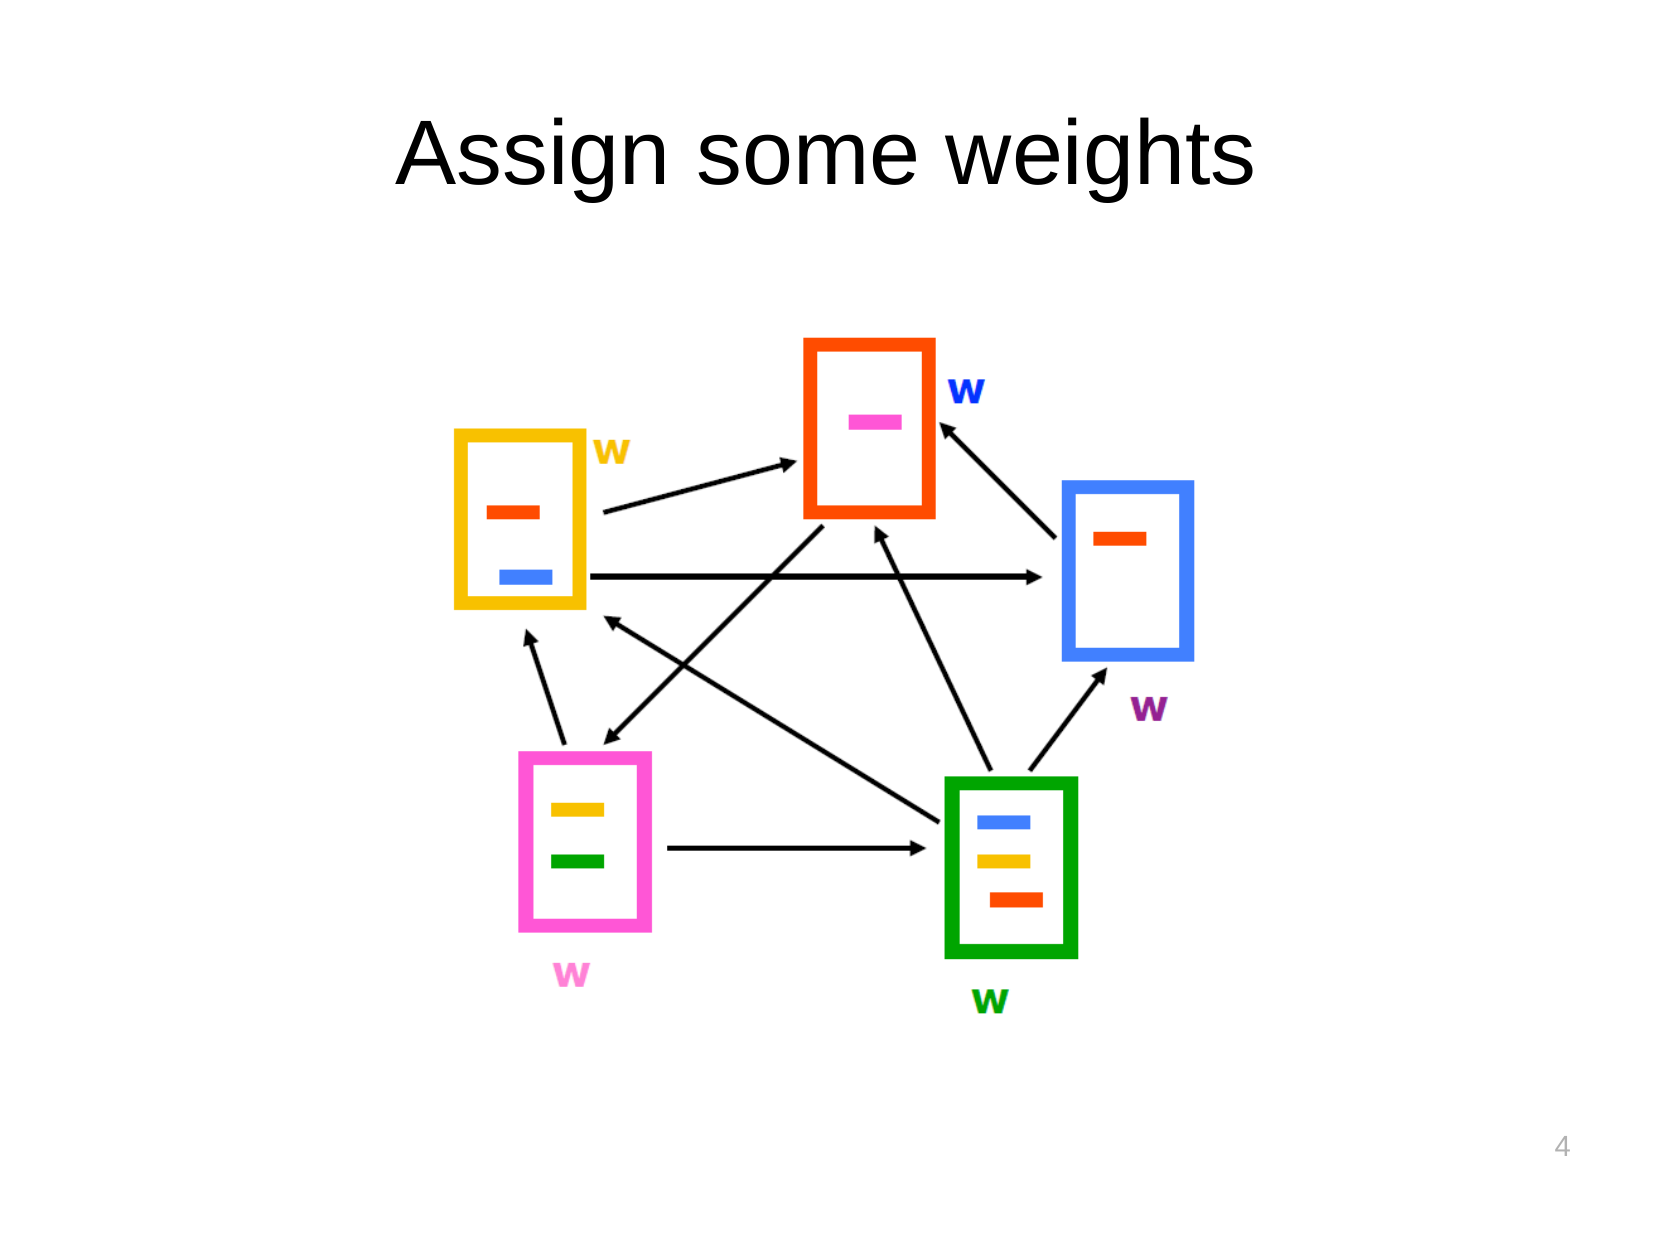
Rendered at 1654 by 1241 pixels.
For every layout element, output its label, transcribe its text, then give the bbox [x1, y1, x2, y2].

picture [439, 290, 1207, 1050]
title Assign some weights [82, 49, 1571, 257]
